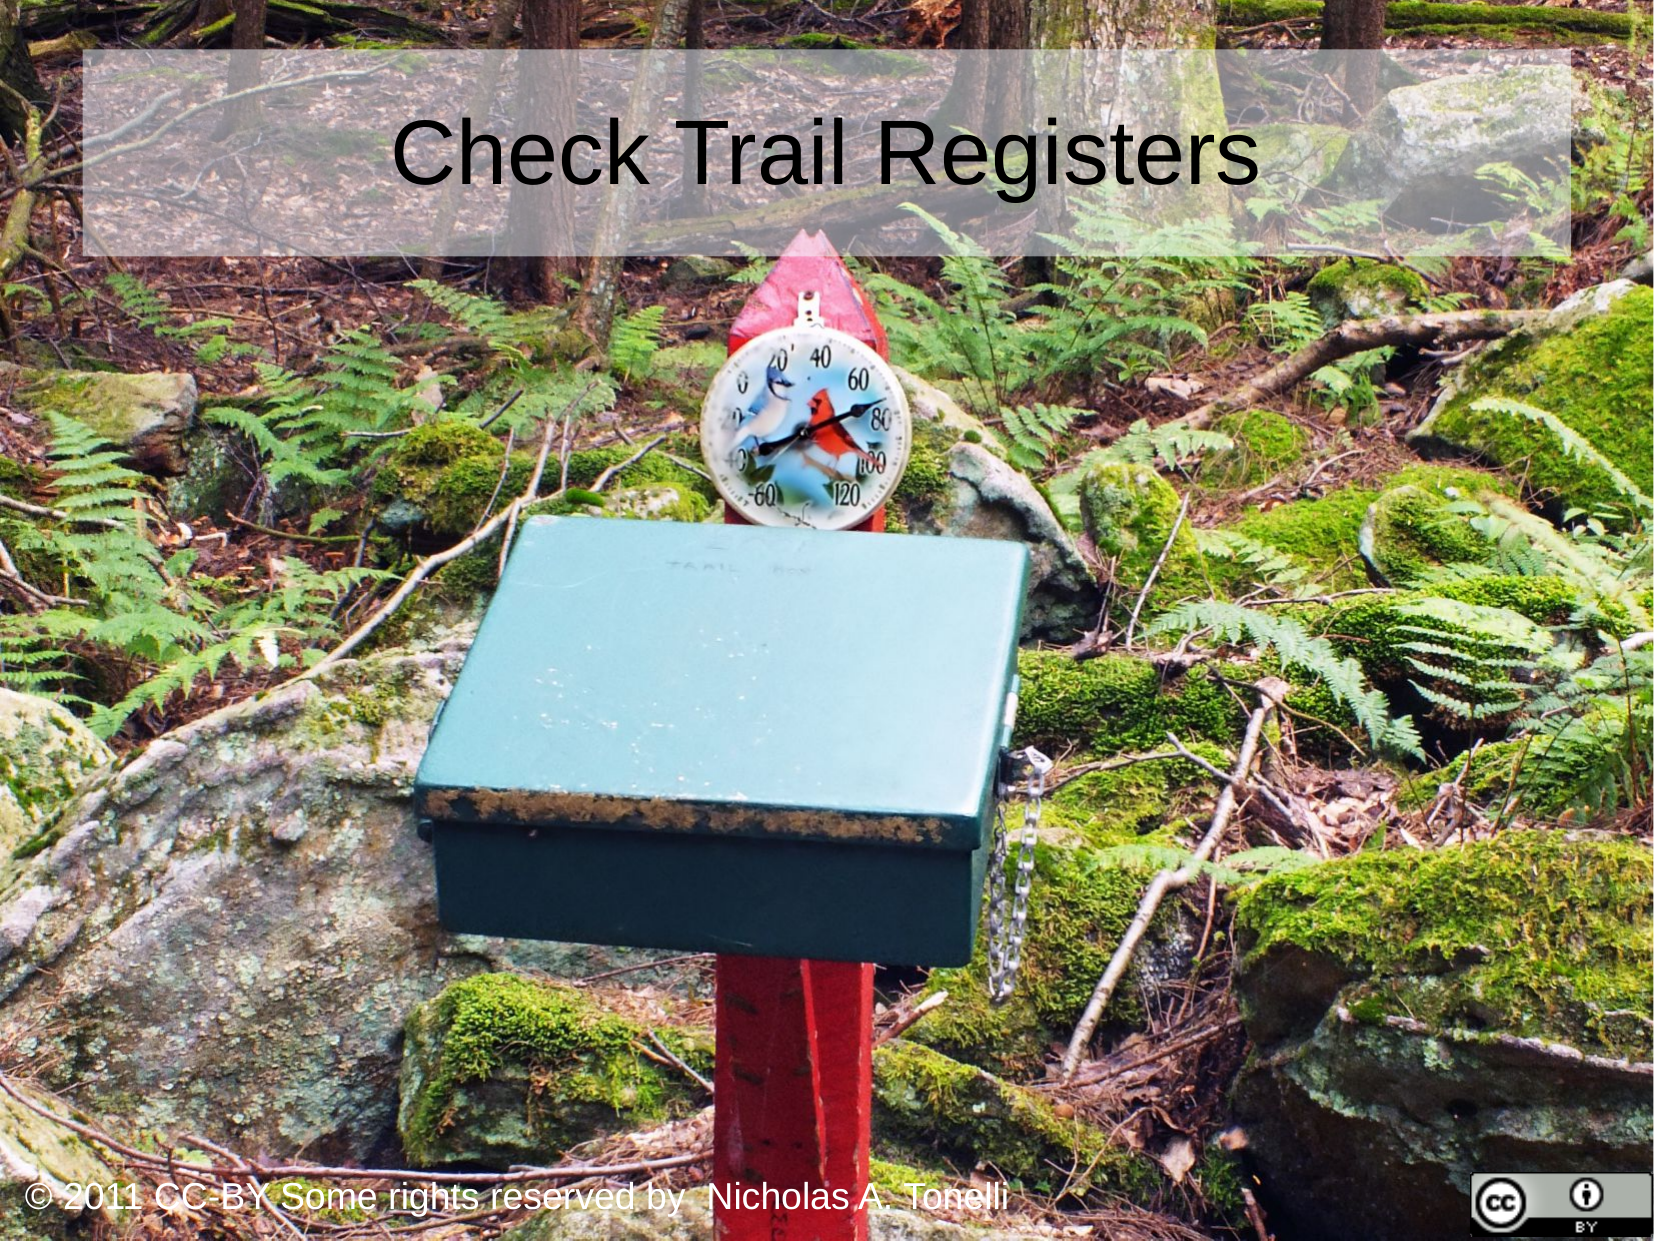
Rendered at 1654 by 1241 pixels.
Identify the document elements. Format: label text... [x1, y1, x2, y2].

title Check Trail Registers [82, 49, 1571, 257]
picture [0, 0, 1654, 1241]
text_box © 2011 CC-BY Some rights reserved by Nicholas A. Tonelli [10, 1168, 1025, 1225]
